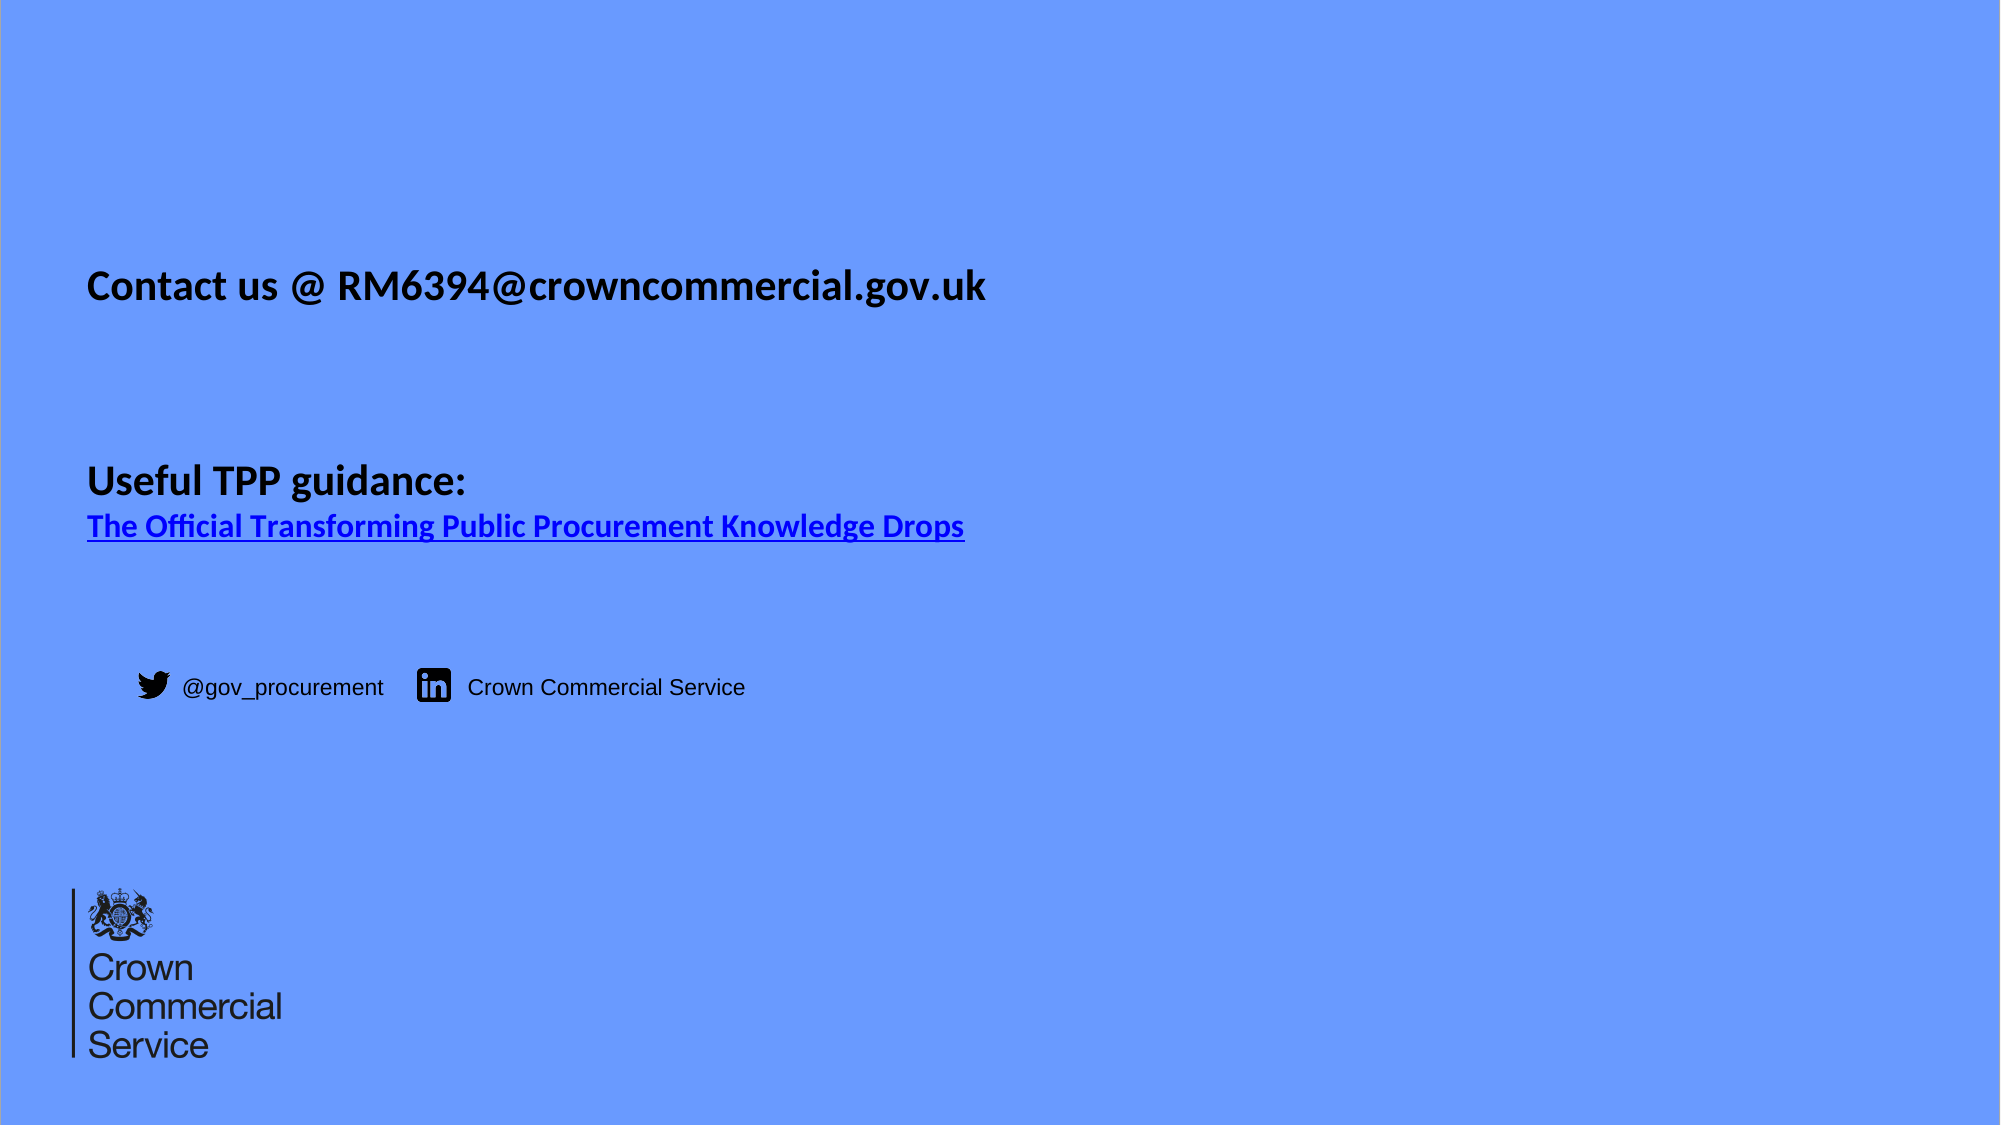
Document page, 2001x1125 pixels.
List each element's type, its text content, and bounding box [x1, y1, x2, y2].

title Contact us @ RM6394@crowncommercial.gov.uk Useful TPP guidance: The Official Transforming Public Procurement Knowledge Drops [87, 219, 1706, 792]
